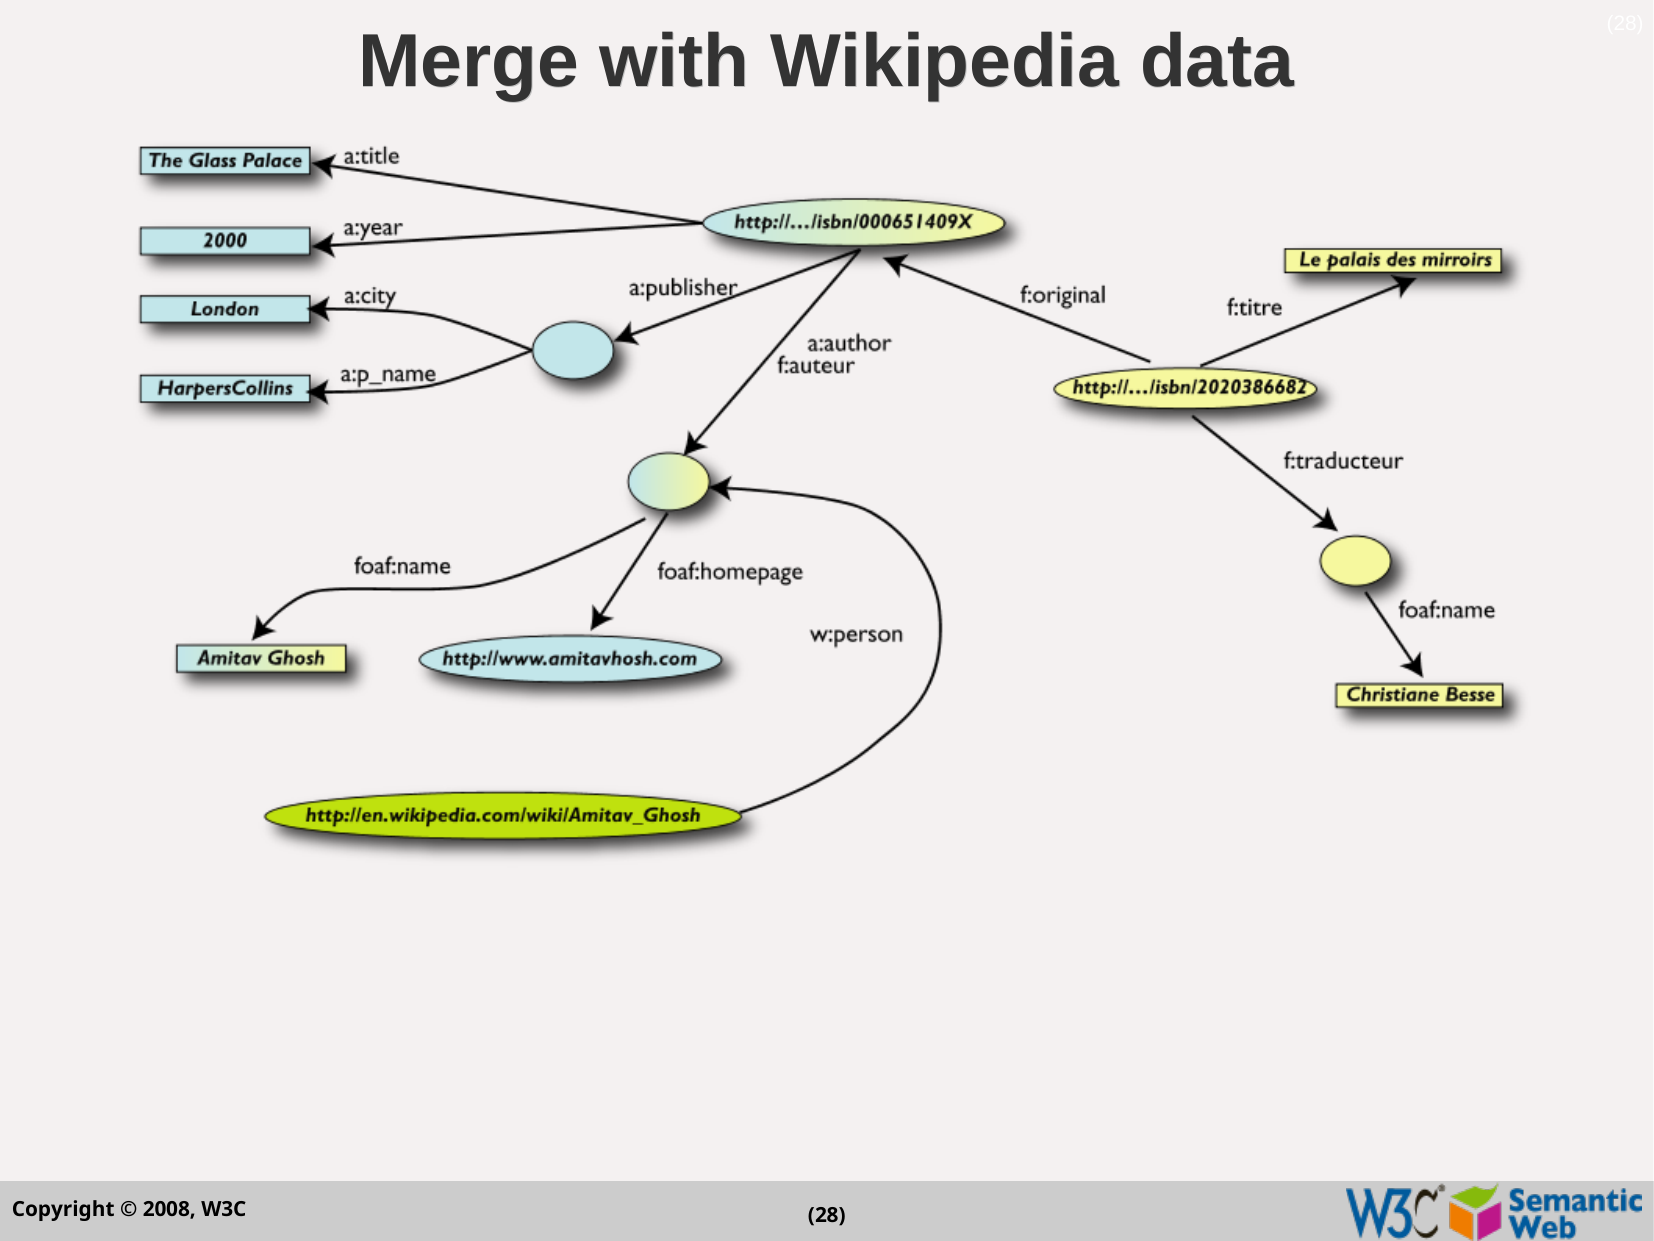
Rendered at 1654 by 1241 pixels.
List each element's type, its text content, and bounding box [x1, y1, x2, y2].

picture [1346, 1181, 1642, 1241]
picture [128, 136, 1535, 1075]
title Merge with Wikipedia data [0, 0, 1654, 119]
